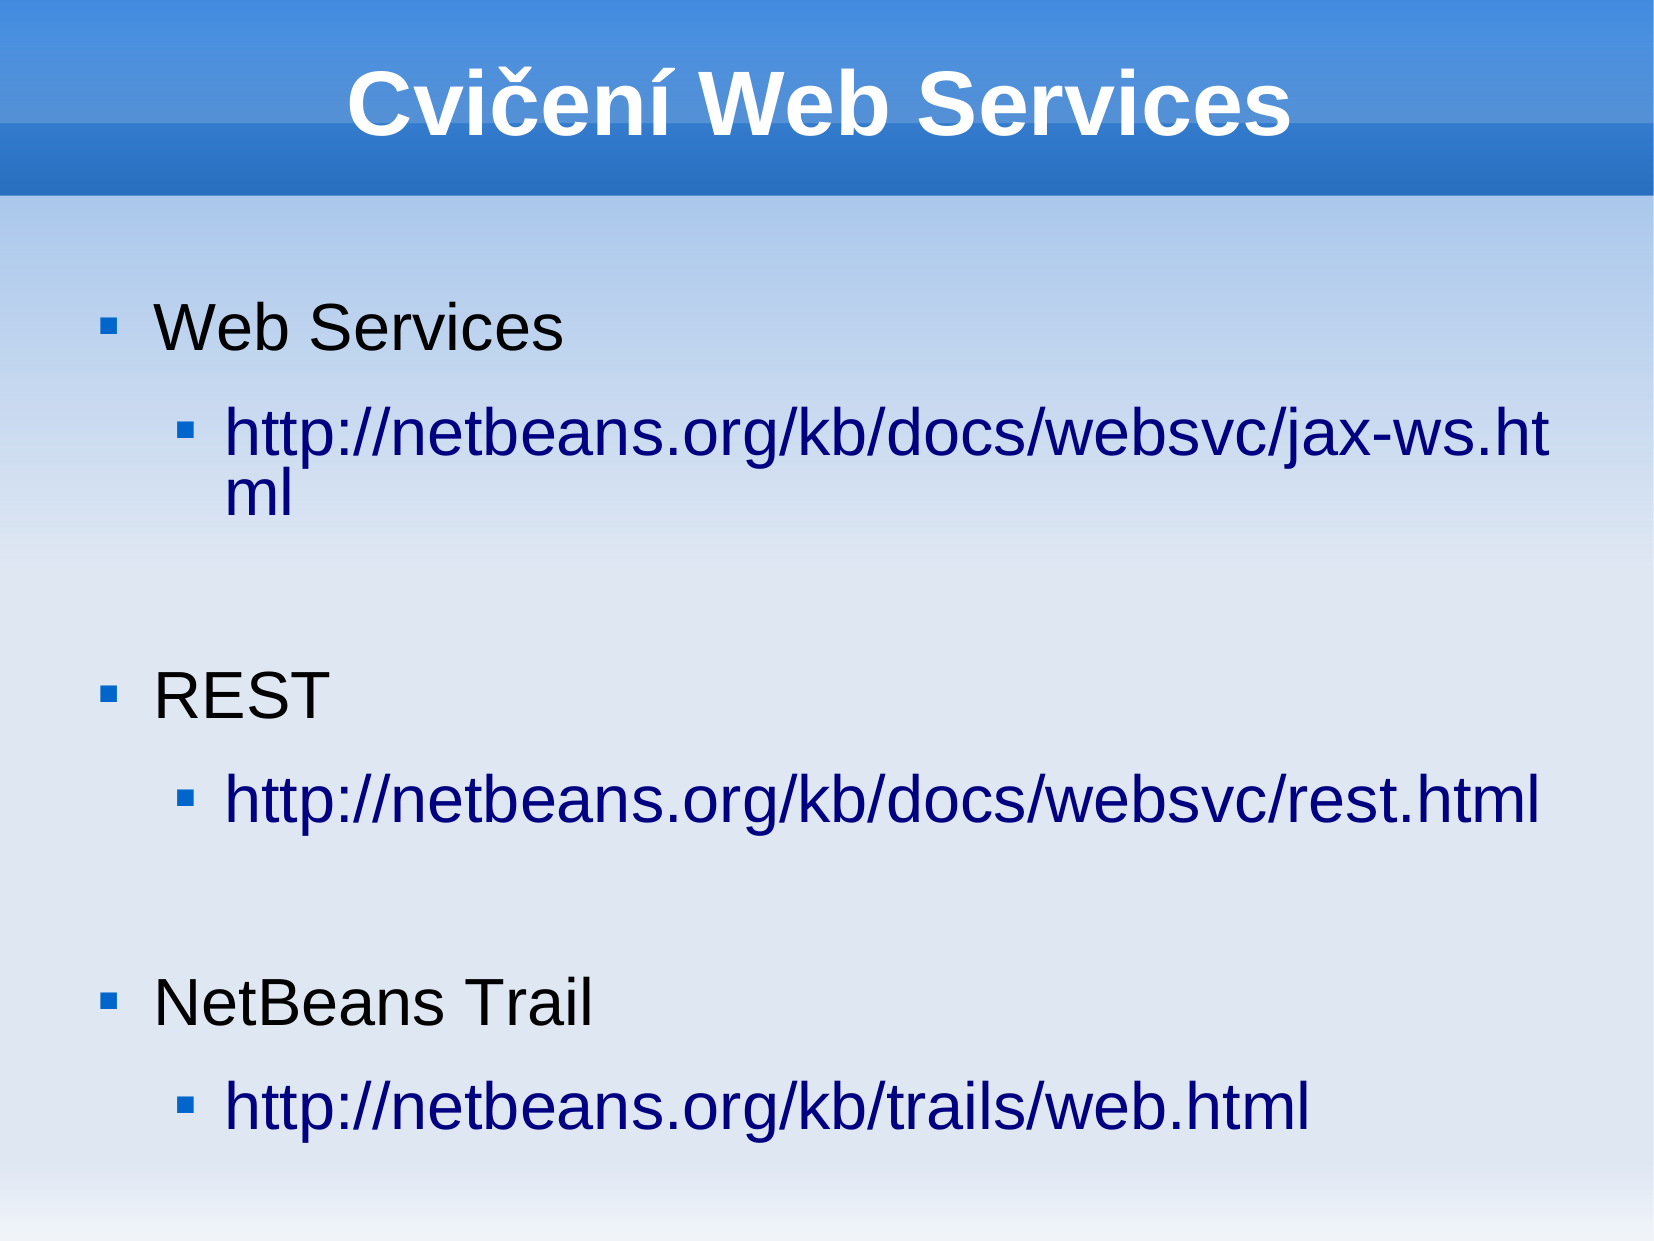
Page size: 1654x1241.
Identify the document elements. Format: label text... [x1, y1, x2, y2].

title Cvičení Web Services [76, 0, 1565, 208]
list Web Services http://netbeans.org/kb/docs/websvc/jax-ws.html REST http://netbeans.org/kb/docs/websvc/rest.html NetBeans Trail http://netbeans.org/kb/trails/web.html [82, 290, 1571, 1241]
picture [0, 0, 1654, 1241]
